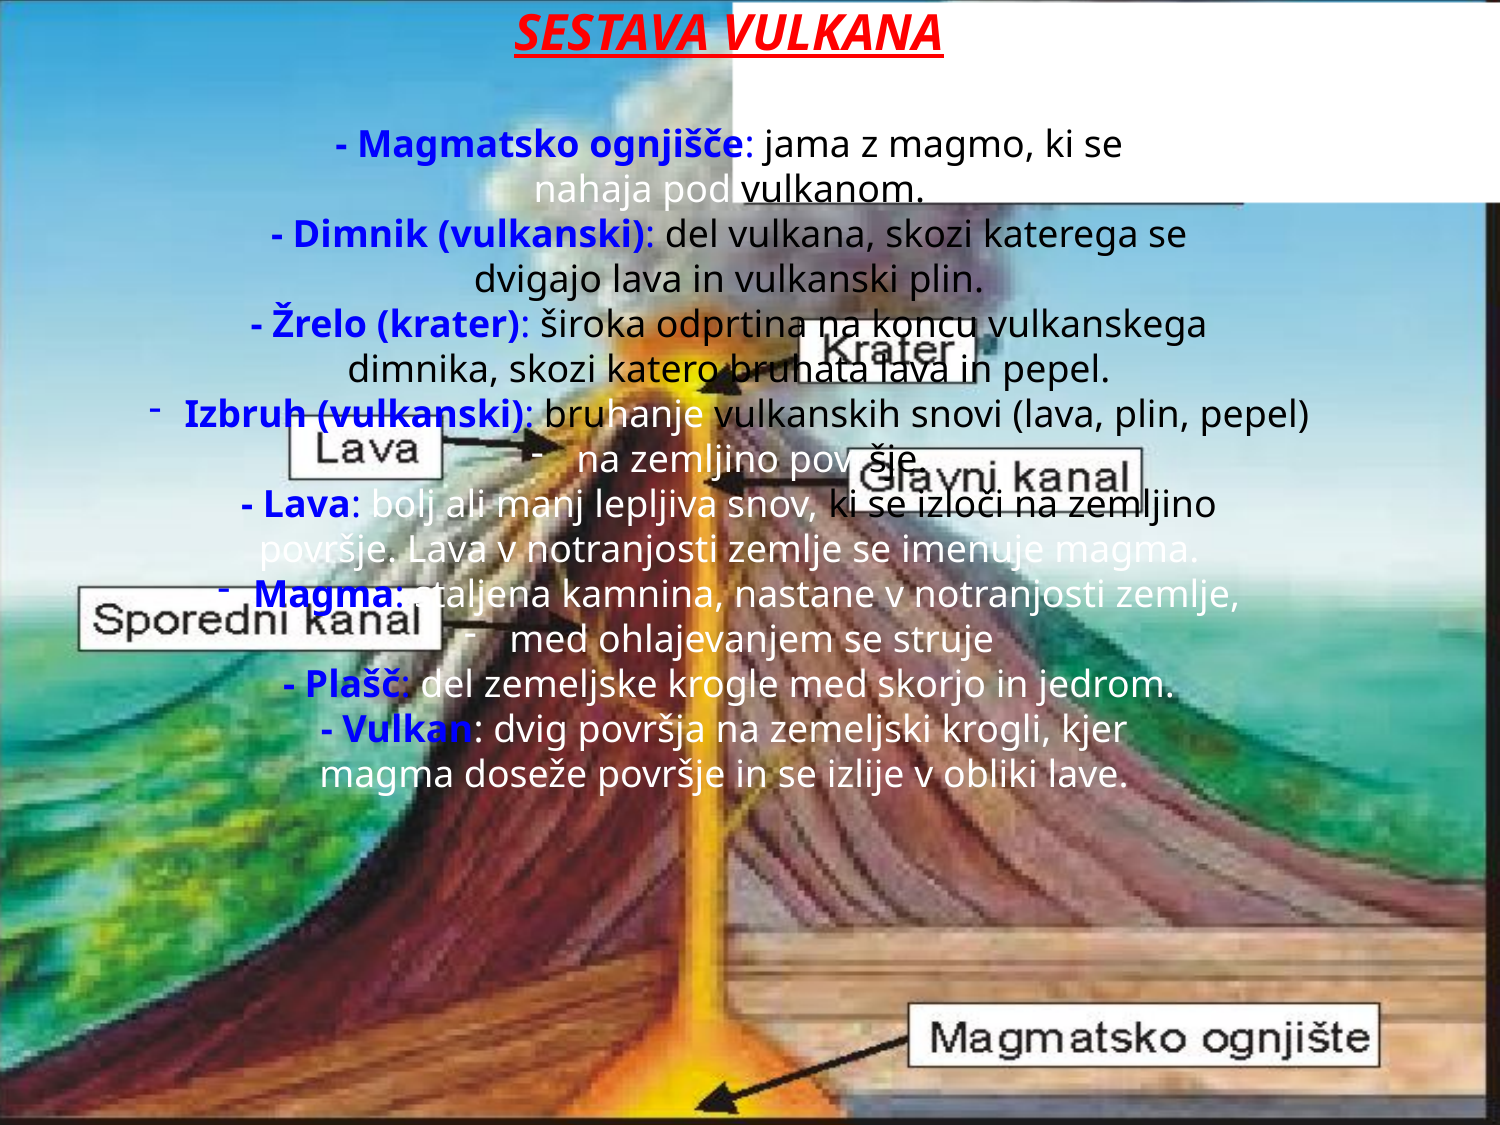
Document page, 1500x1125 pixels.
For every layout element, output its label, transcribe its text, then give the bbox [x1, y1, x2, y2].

text_box SESTAVA VULKANA - Magmatsko ognjišče: jama z magmo, ki se nahaja pod vulkanom. - Dimnik (vulkanski): del vulkana, skozi katerega se dvigajo lava in vulkanski plin. - Žrelo (krater): široka odprtina na koncu vulkanskega dimnika, skozi katero bruhata lava in pepel. Izbruh (vulkanski): bruhanje vulkanskih snovi (lava, plin, pepel) na zemljino površje. - Lava: bolj ali manj lepljiva snov, ki se izloči na zemljino površje. Lava v notranjosti zemlje se imenuje magma. Magma: staljena kamnina, nastane v notranjosti zemlje, med ohlajevanjem se struje - Plašč: del zemeljske krogle med skorjo in jedrom. - Vulkan: dvig površja na zemeljski krogli, kjer magma doseže površje in se izlije v obliki lave. [134, 0, 1325, 848]
picture [0, 0, 1500, 1125]
